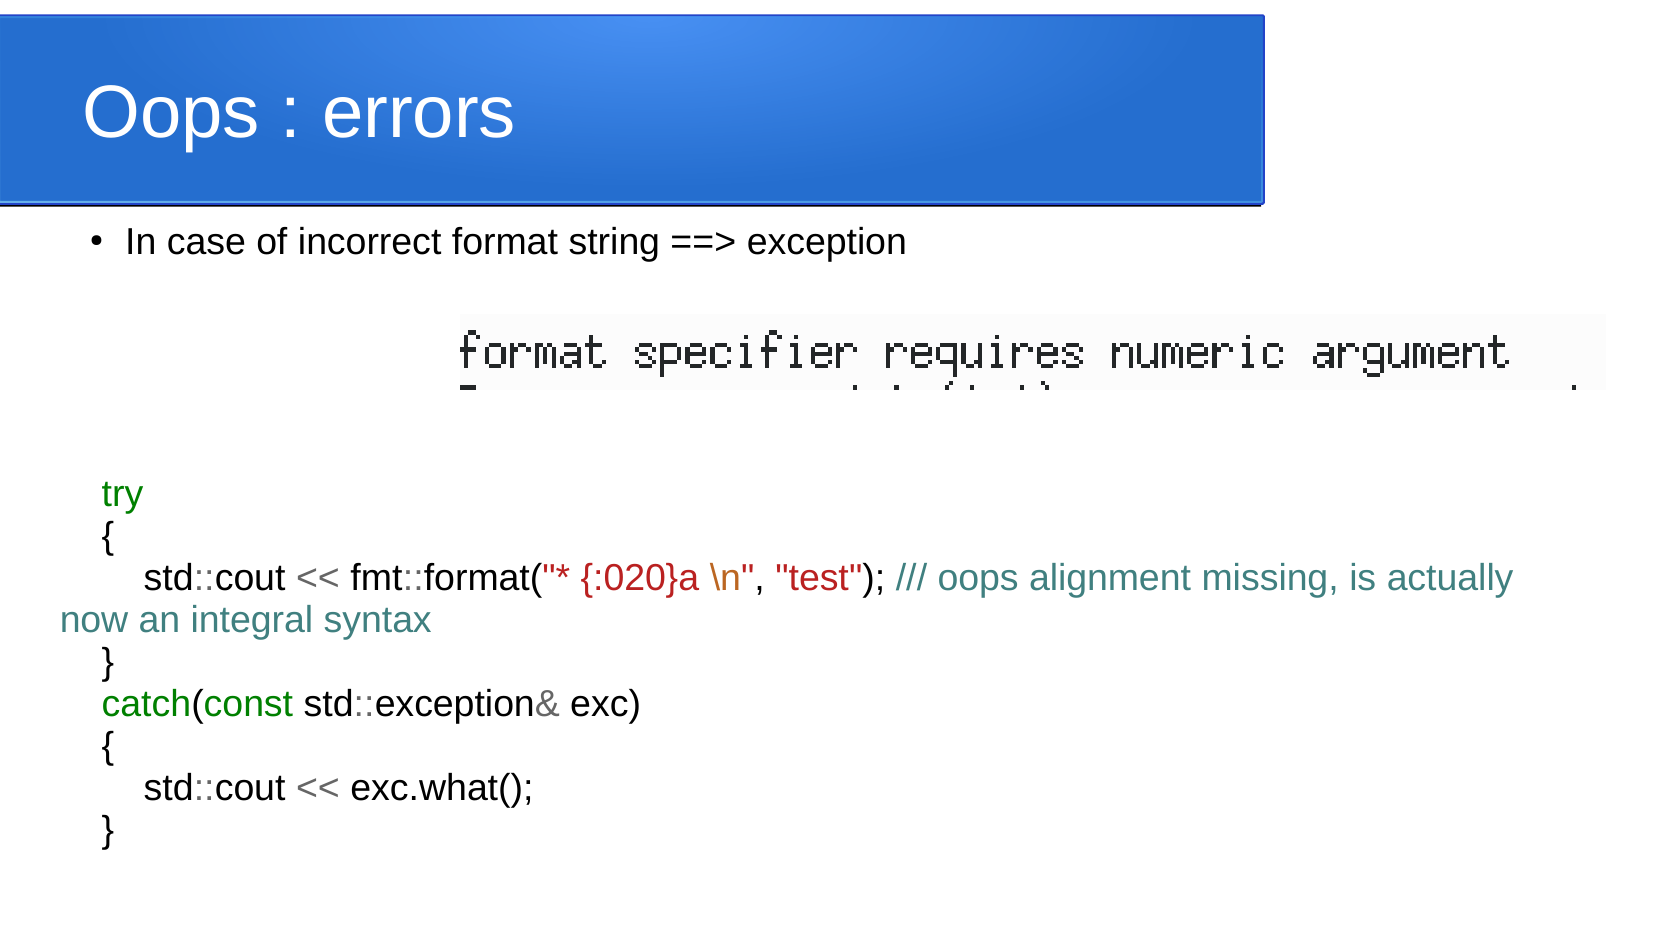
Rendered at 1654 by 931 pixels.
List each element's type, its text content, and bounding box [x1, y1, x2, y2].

text_box In case of incorrect format string ==> exception [75, 213, 1546, 421]
text_box try { std::cout << fmt::format("* {:020}a \n", "test"); /// oops alignment missing, is actually now an integral syntax } catch(const std::exception& exc) { std::cout << exc.what(); } [45, 465, 1591, 901]
title Oops : errors [82, 29, 1235, 196]
picture [460, 314, 1606, 391]
